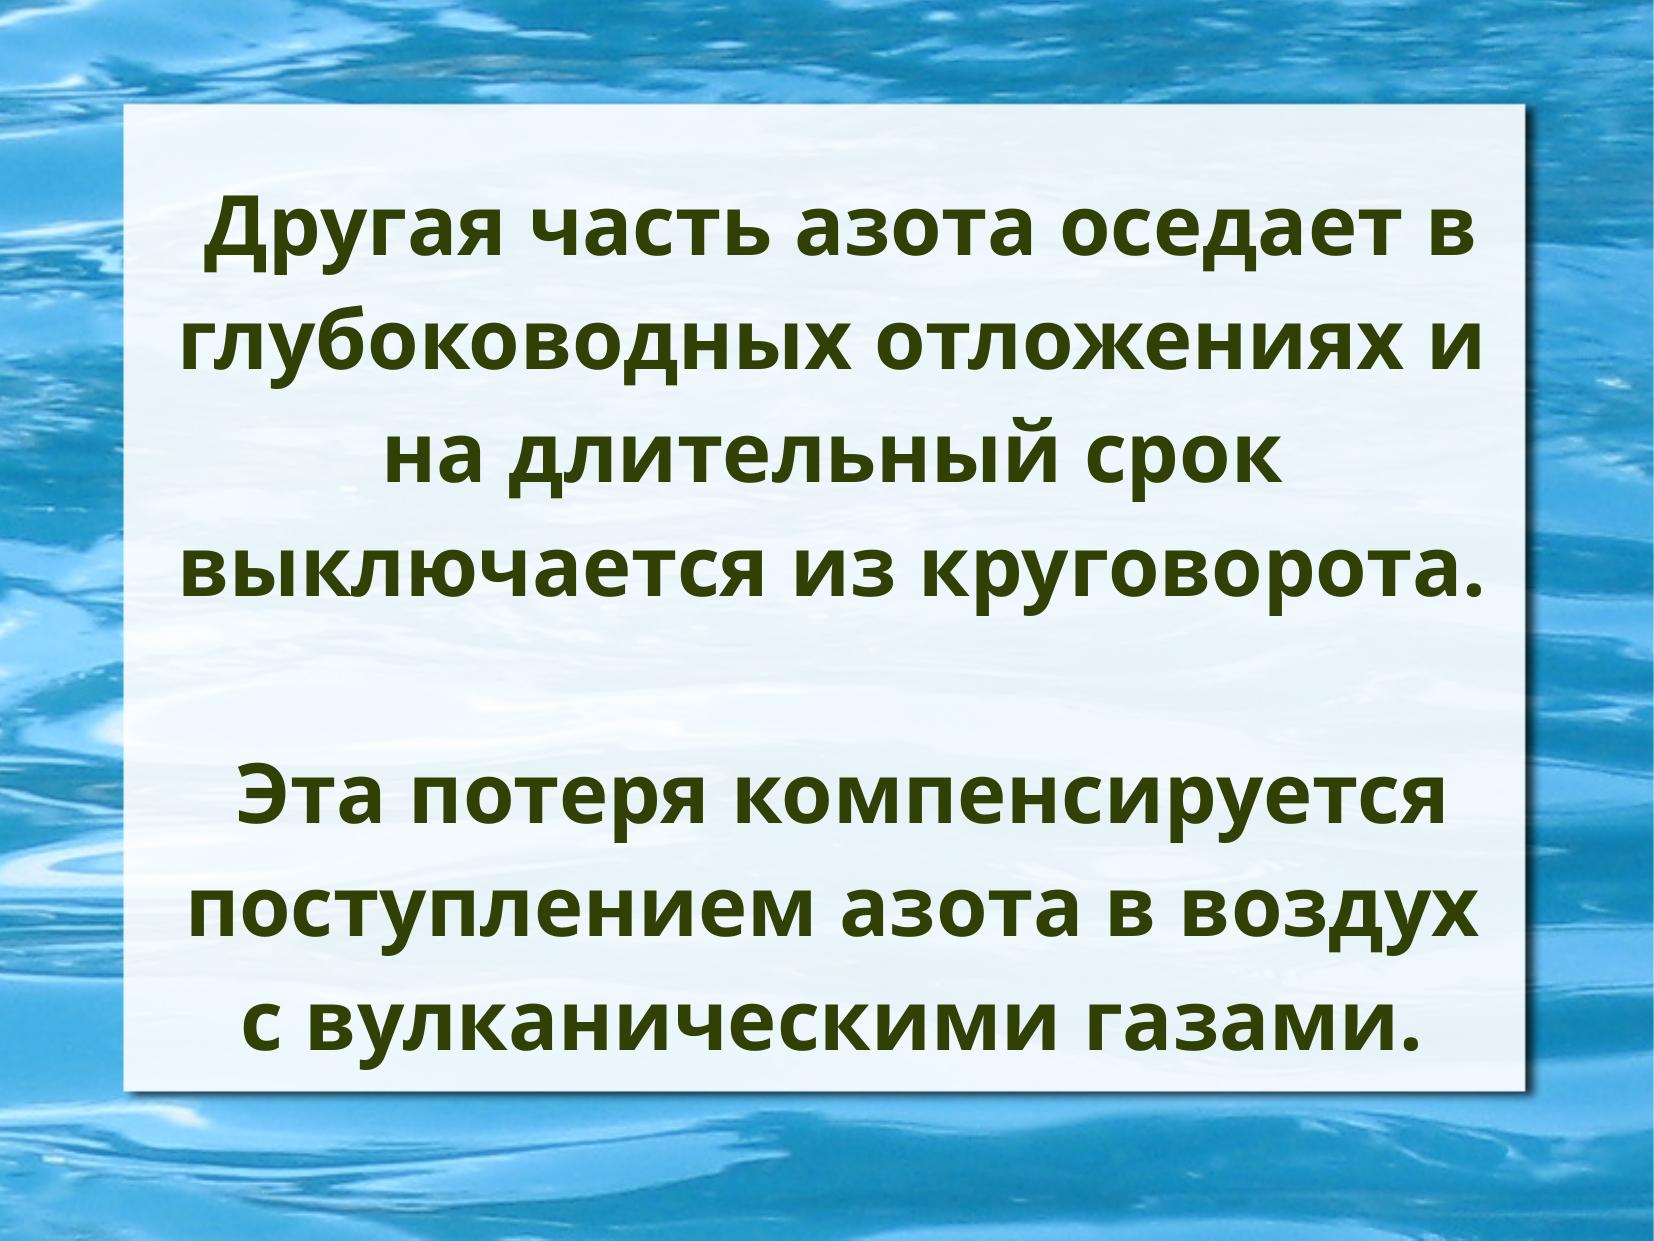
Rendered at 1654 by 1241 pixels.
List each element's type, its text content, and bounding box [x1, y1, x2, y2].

subtitle Другая часть азота оседает в глубоководных отложениях и на длительный срок выключается из круговорота. Эта потеря компенсируется поступлением азота в воздух с вулканическими газами. [153, 11, 1512, 1155]
picture [0, 0, 1654, 1241]
